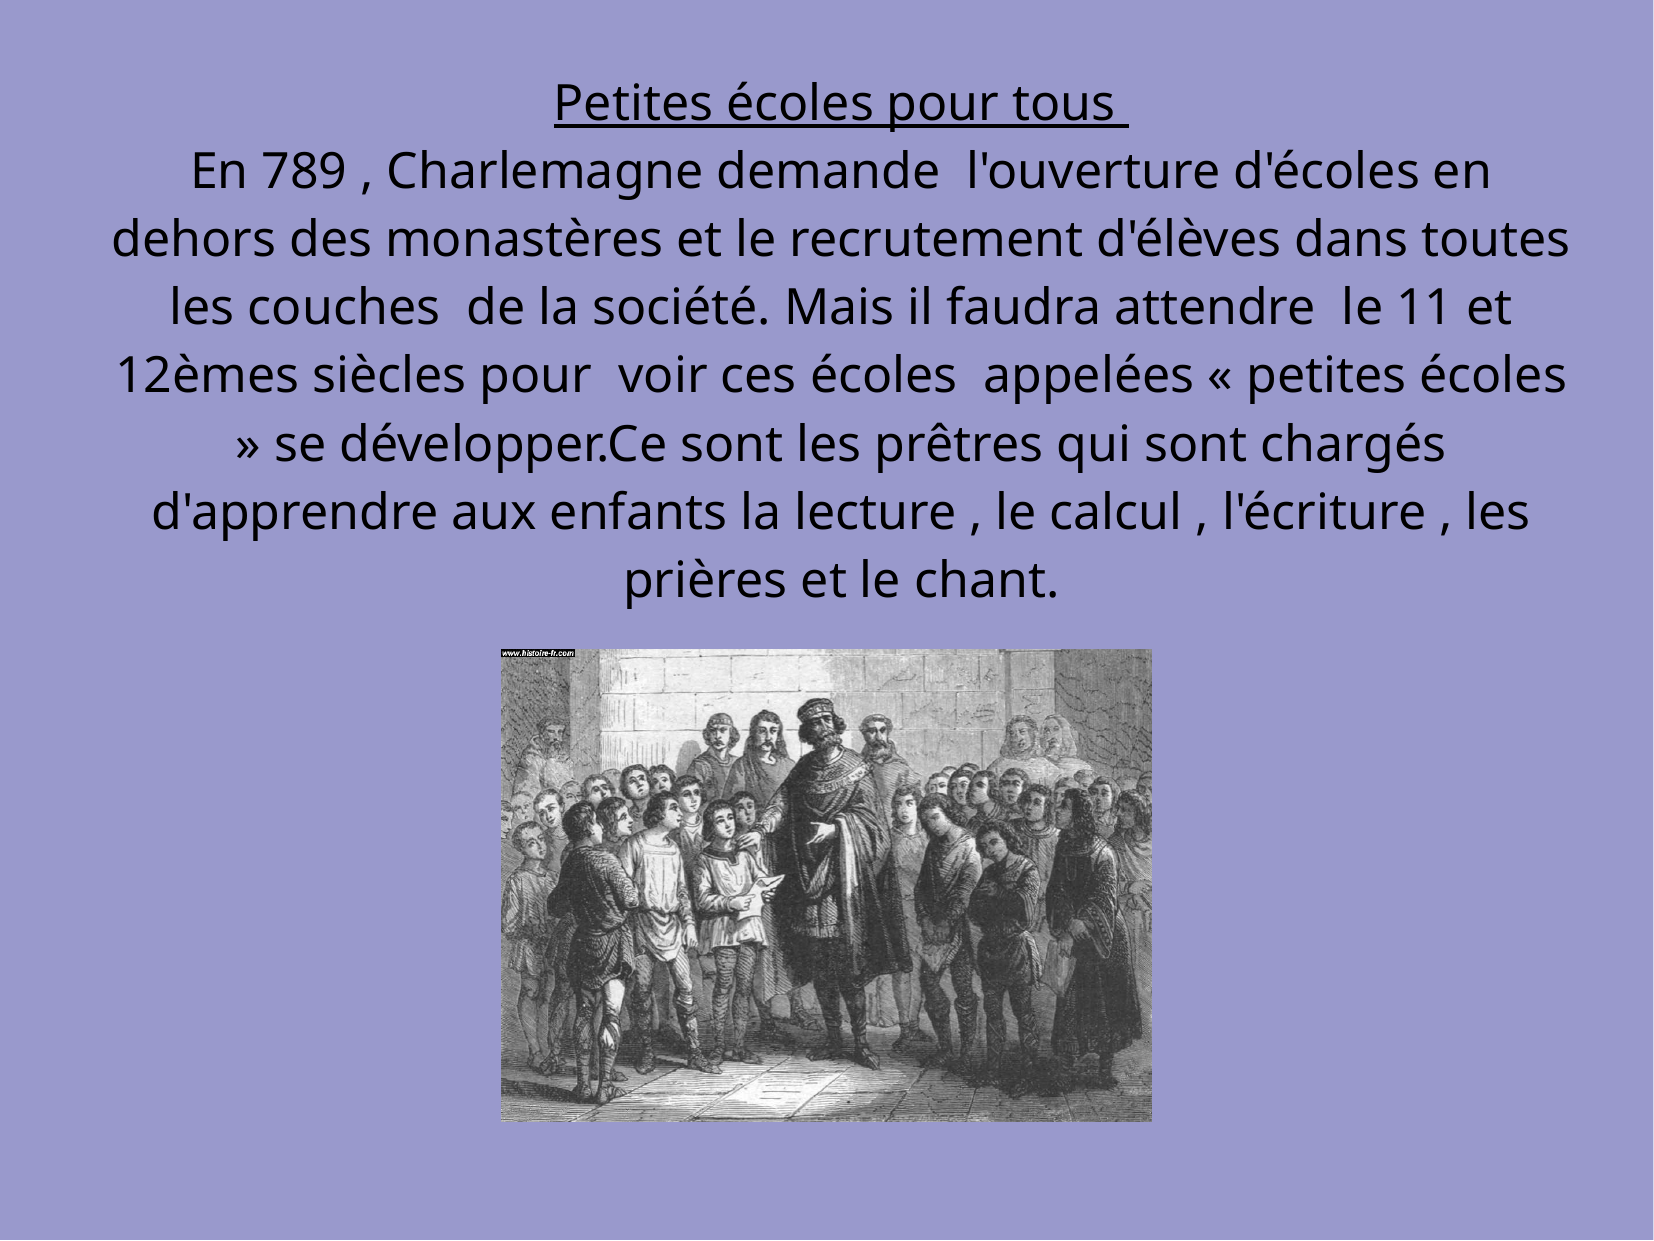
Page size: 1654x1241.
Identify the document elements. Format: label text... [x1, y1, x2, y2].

text_box Petites écoles pour tous En 789 , Charlemagne demande l'ouverture d'écoles en dehors des monastères et le recrutement d'élèves dans toutes les couches de la société. Mais il faudra attendre le 11 et 12èmes siècles pour voir ces écoles appelées « petites écoles » se développer.Ce sont les prêtres qui sont chargés d'apprendre aux enfants la lecture , le calcul , l'écriture , les prières et le chant. [88, 59, 1595, 633]
picture [501, 649, 1152, 1123]
